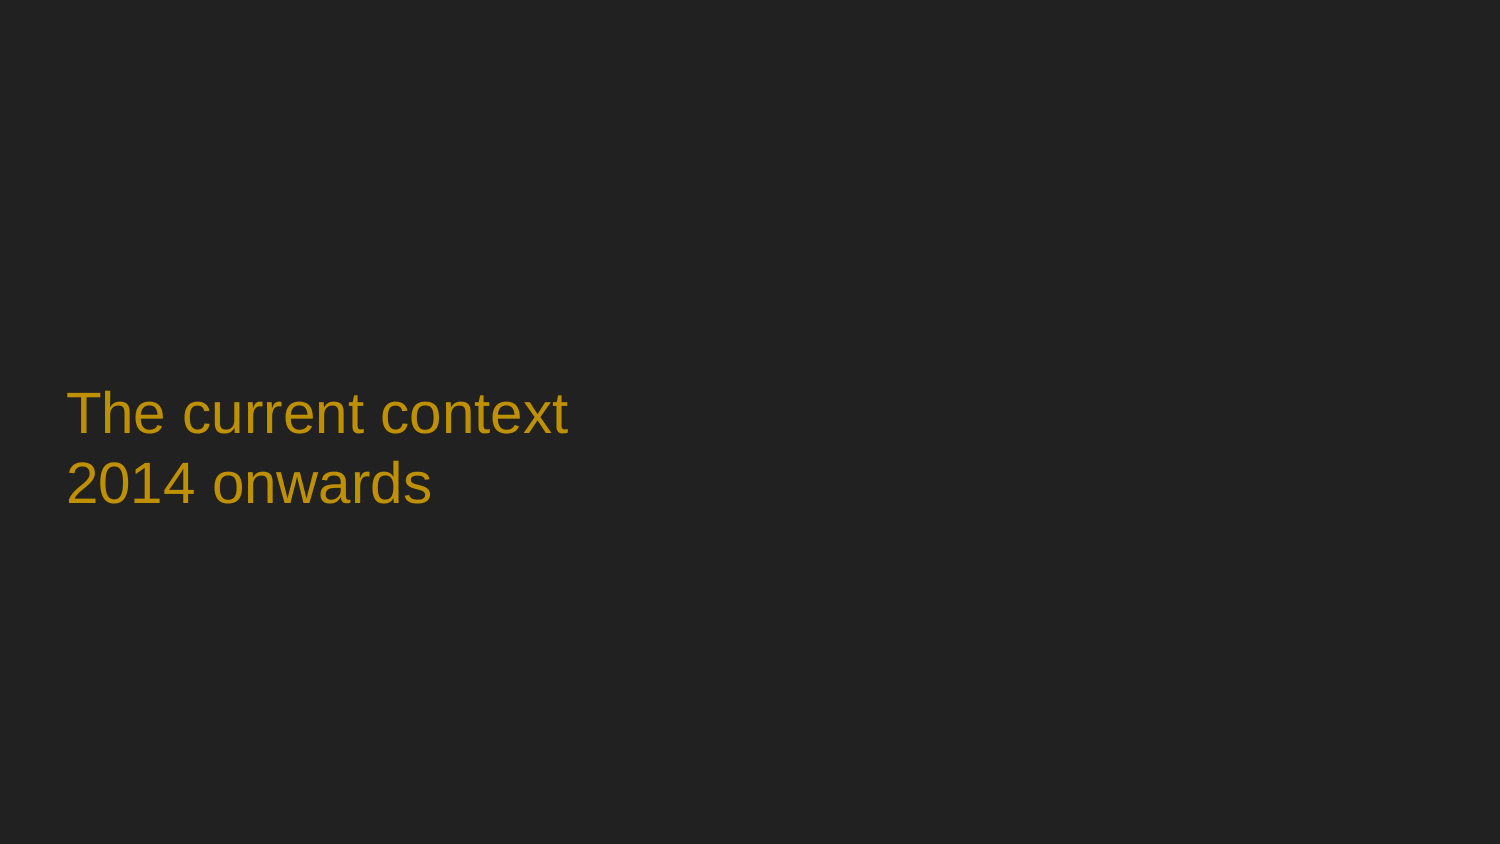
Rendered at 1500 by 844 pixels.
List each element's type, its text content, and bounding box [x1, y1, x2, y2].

title The current context 2014 onwards [51, 360, 1449, 455]
